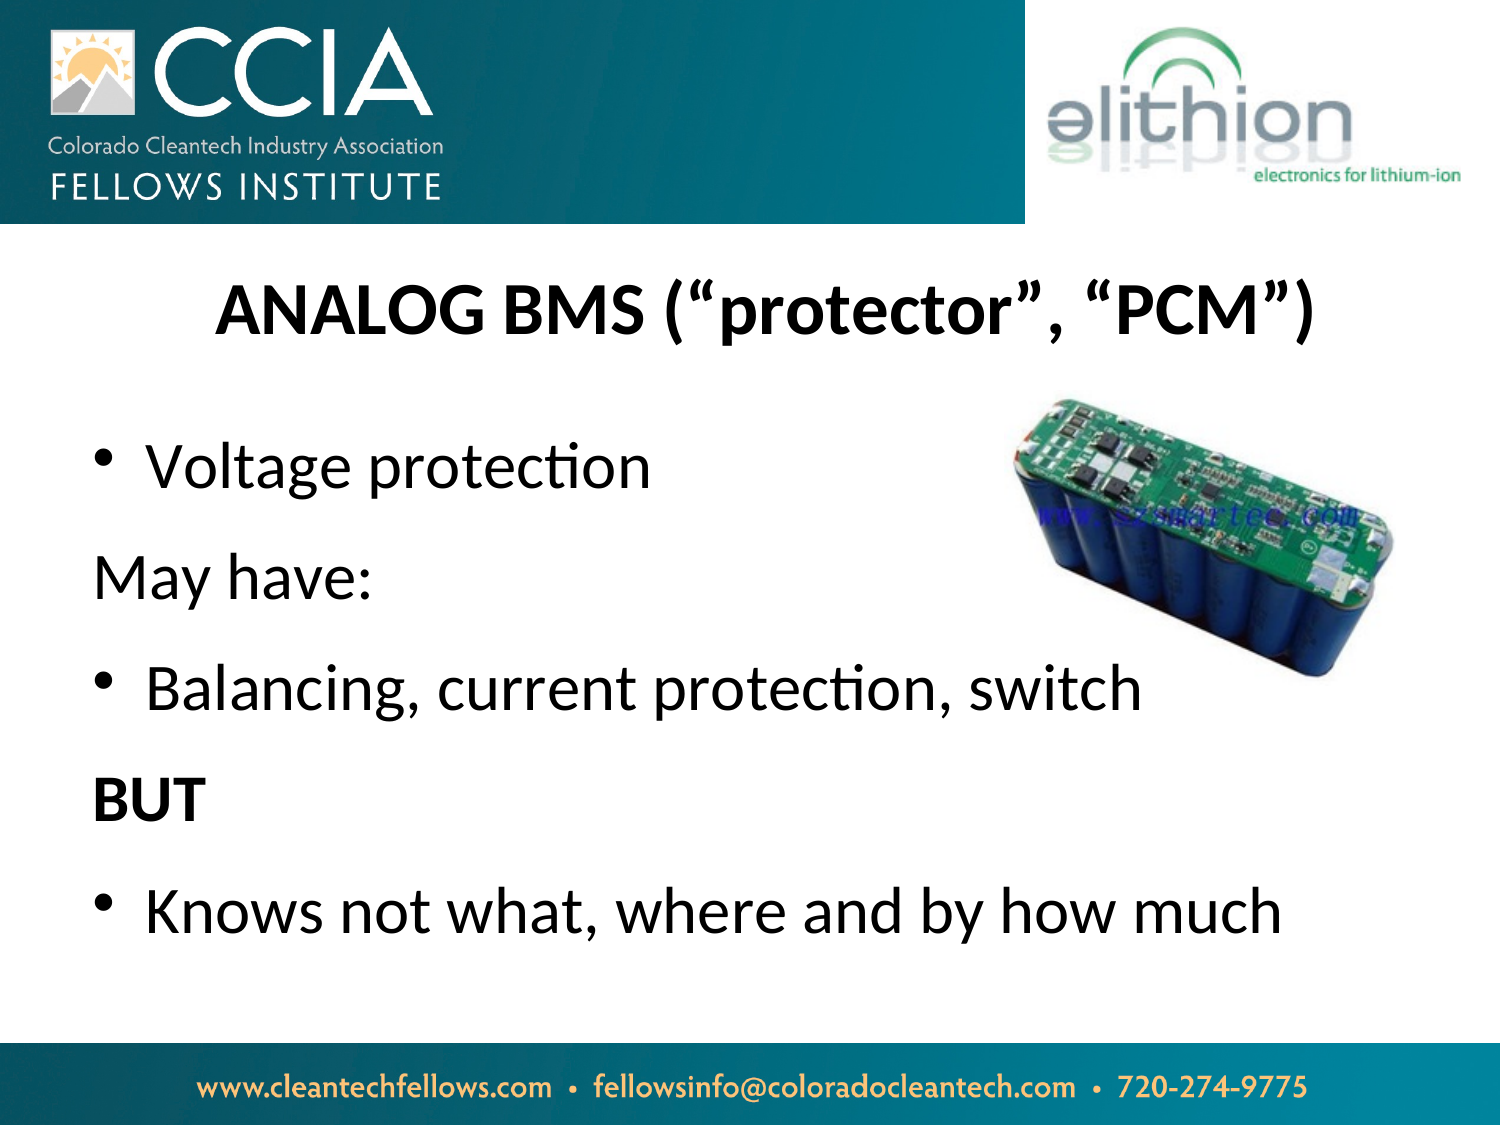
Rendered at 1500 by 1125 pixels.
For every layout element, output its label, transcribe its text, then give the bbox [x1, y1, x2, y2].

text_box Voltage protection May have: Balancing, current protection, switch BUT Knows not what, where and by how much [75, 420, 1426, 1021]
picture [1004, 390, 1396, 420]
picture [0, 1043, 1500, 1125]
text_box ANALOG BMS (“protector”, “PCM”) [75, 257, 1441, 350]
picture [0, 0, 1500, 224]
